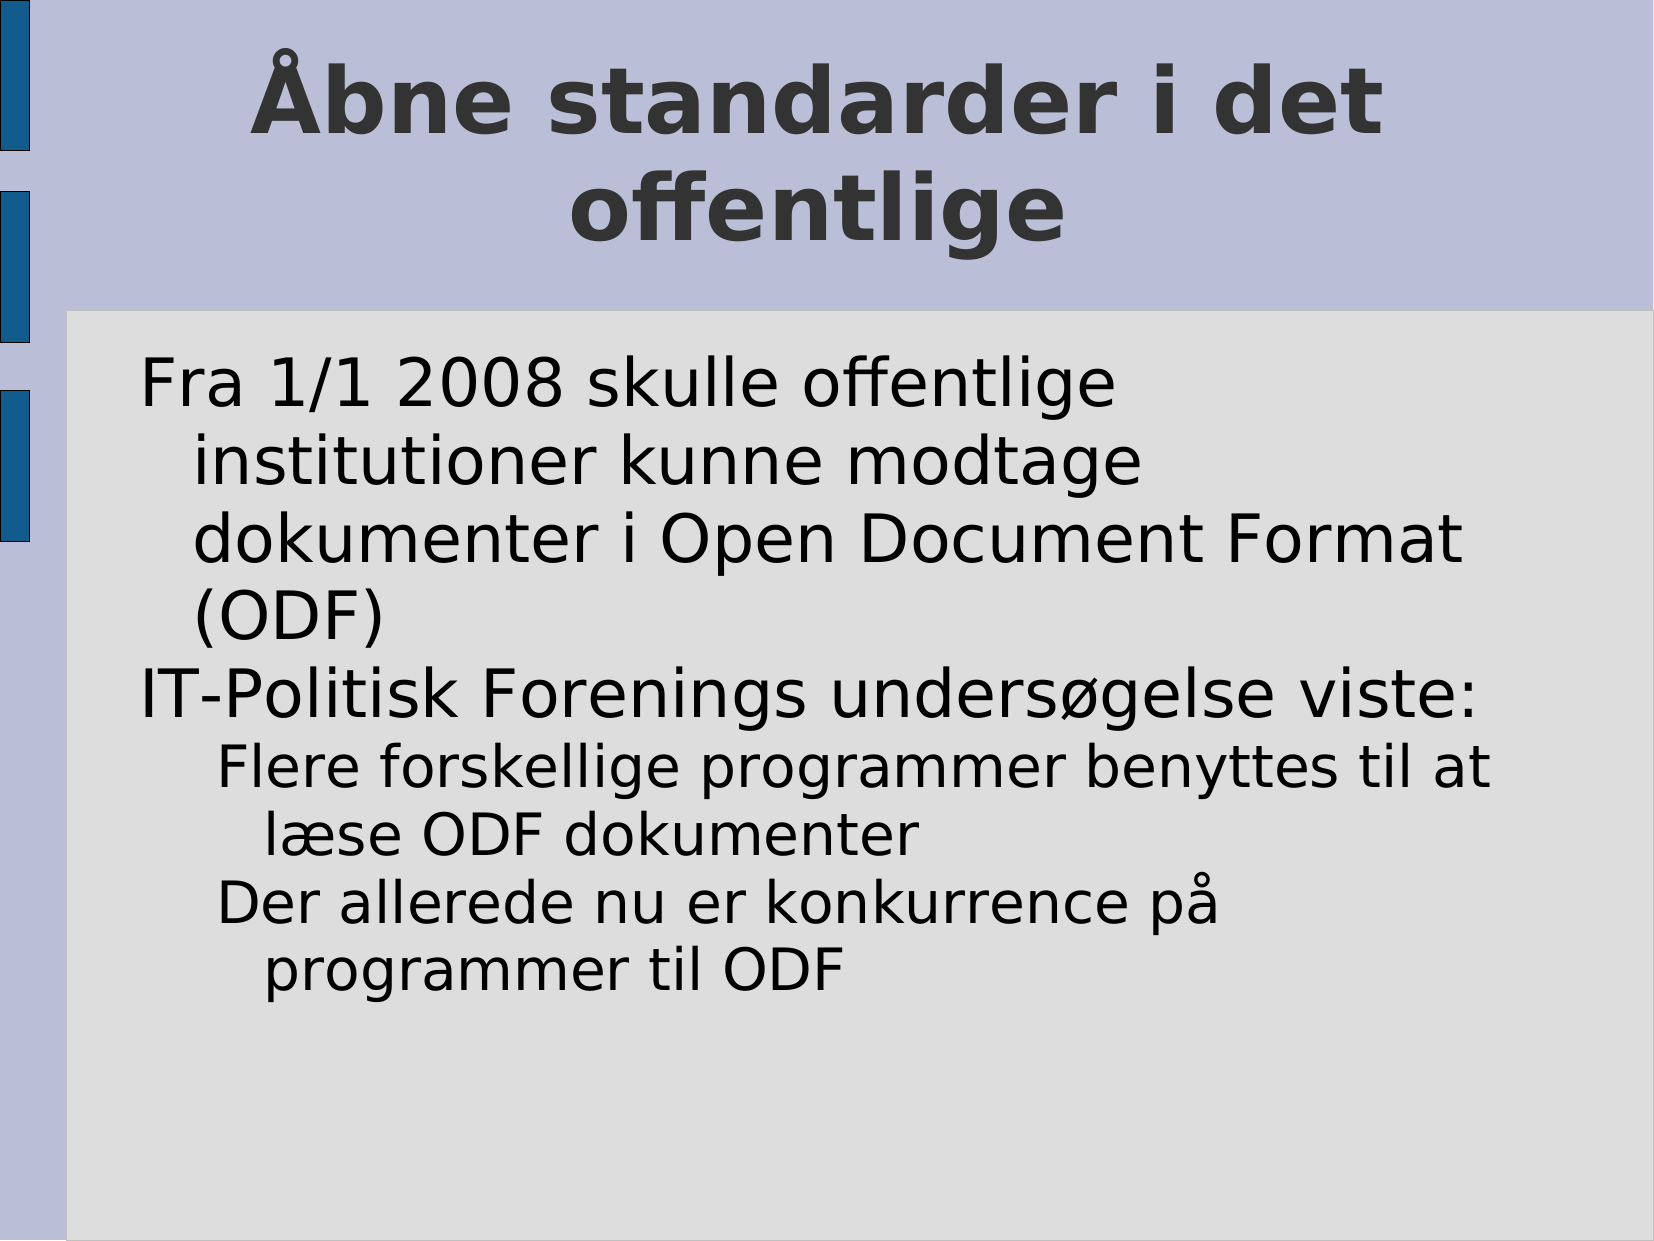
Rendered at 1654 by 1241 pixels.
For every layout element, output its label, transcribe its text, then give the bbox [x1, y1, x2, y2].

list Fra 1/1 2008 skulle offentlige institutioner kunne modtage dokumenter i Open Document Format (ODF) IT-Politisk Forenings undersøgelse viste: Flere forskellige programmer benyttes til at læse ODF dokumenter Der allerede nu er konkurrence på programmer til ODF [121, 344, 1534, 1127]
title Åbne standarder i det offentlige [112, 48, 1525, 263]
